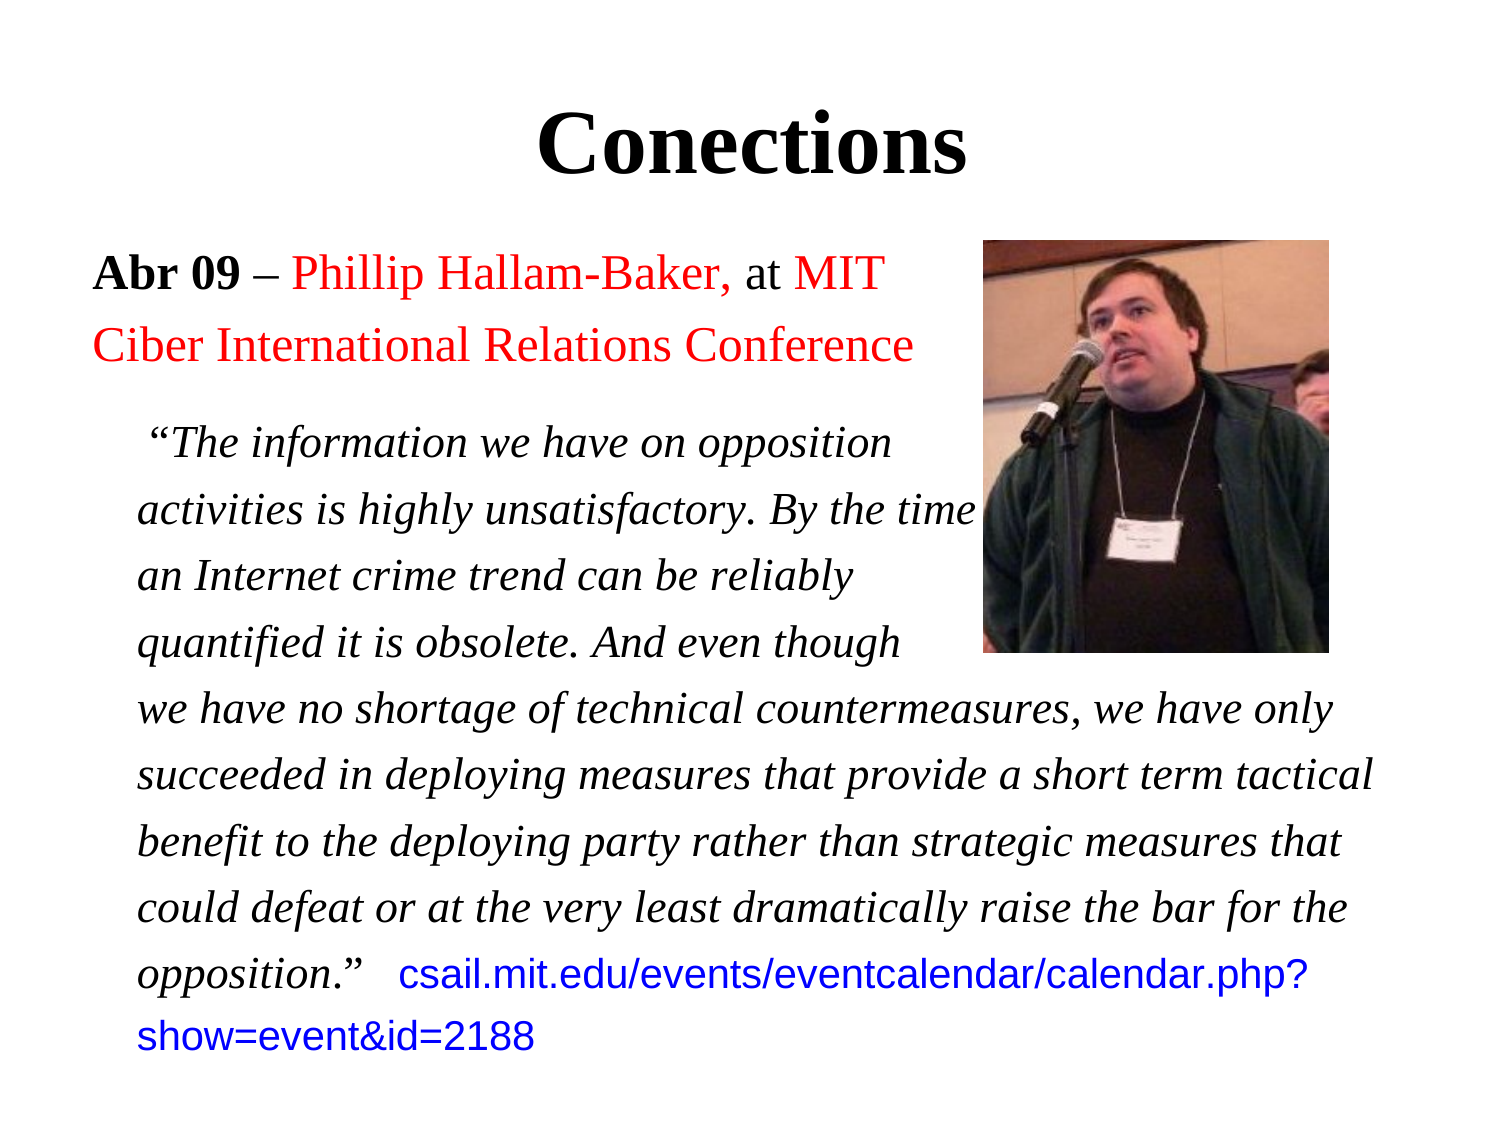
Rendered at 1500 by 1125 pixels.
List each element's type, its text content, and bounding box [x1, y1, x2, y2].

picture [983, 240, 1329, 653]
text_box Abr 09 – Phillip Hallam-Baker, at MIT Ciber International Relations Conference “The information we have on opposition activities is highly unsatisfactory. By the time an Internet crime trend can be reliably quantified it is obsolete. And even though we have no shortage of technical countermeasures, we have only succeeded in deploying measures that provide a short term tactical benefit to the deploying party rather than strategic measures that could defeat or at the very least dramatically raise the bar for the opposition.” csail.mit.edu/events/eventcalendar/calendar.php?show=event&id=2188 [77, 220, 1420, 1125]
title Conections [87, 62, 1416, 220]
